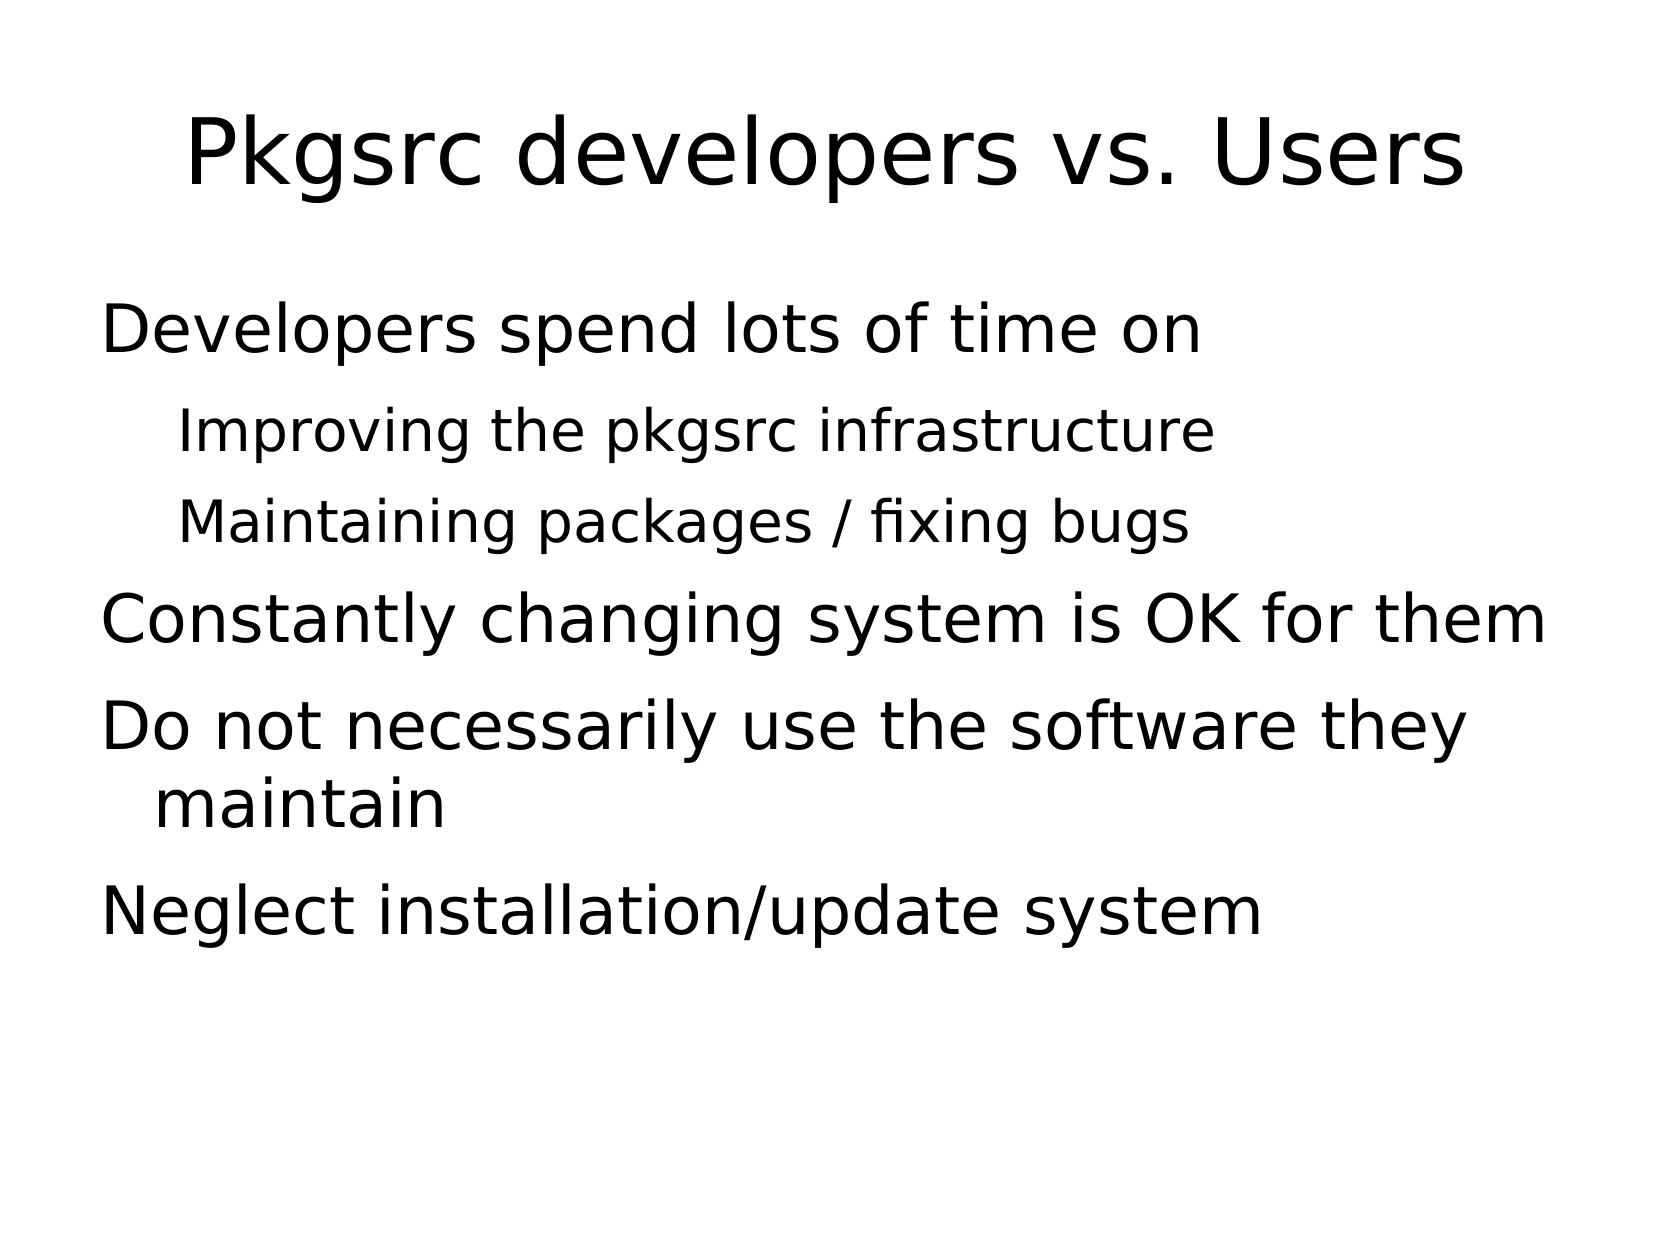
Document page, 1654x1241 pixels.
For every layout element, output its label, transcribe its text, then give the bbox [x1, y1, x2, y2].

list Developers spend lots of time on Improving the pkgsrc infrastructure Maintaining packages / fixing bugs Constantly changing system is OK for them Do not necessarily use the software they maintain Neglect installation/update system [82, 290, 1571, 1094]
title Pkgsrc developers vs. Users [82, 56, 1571, 250]
